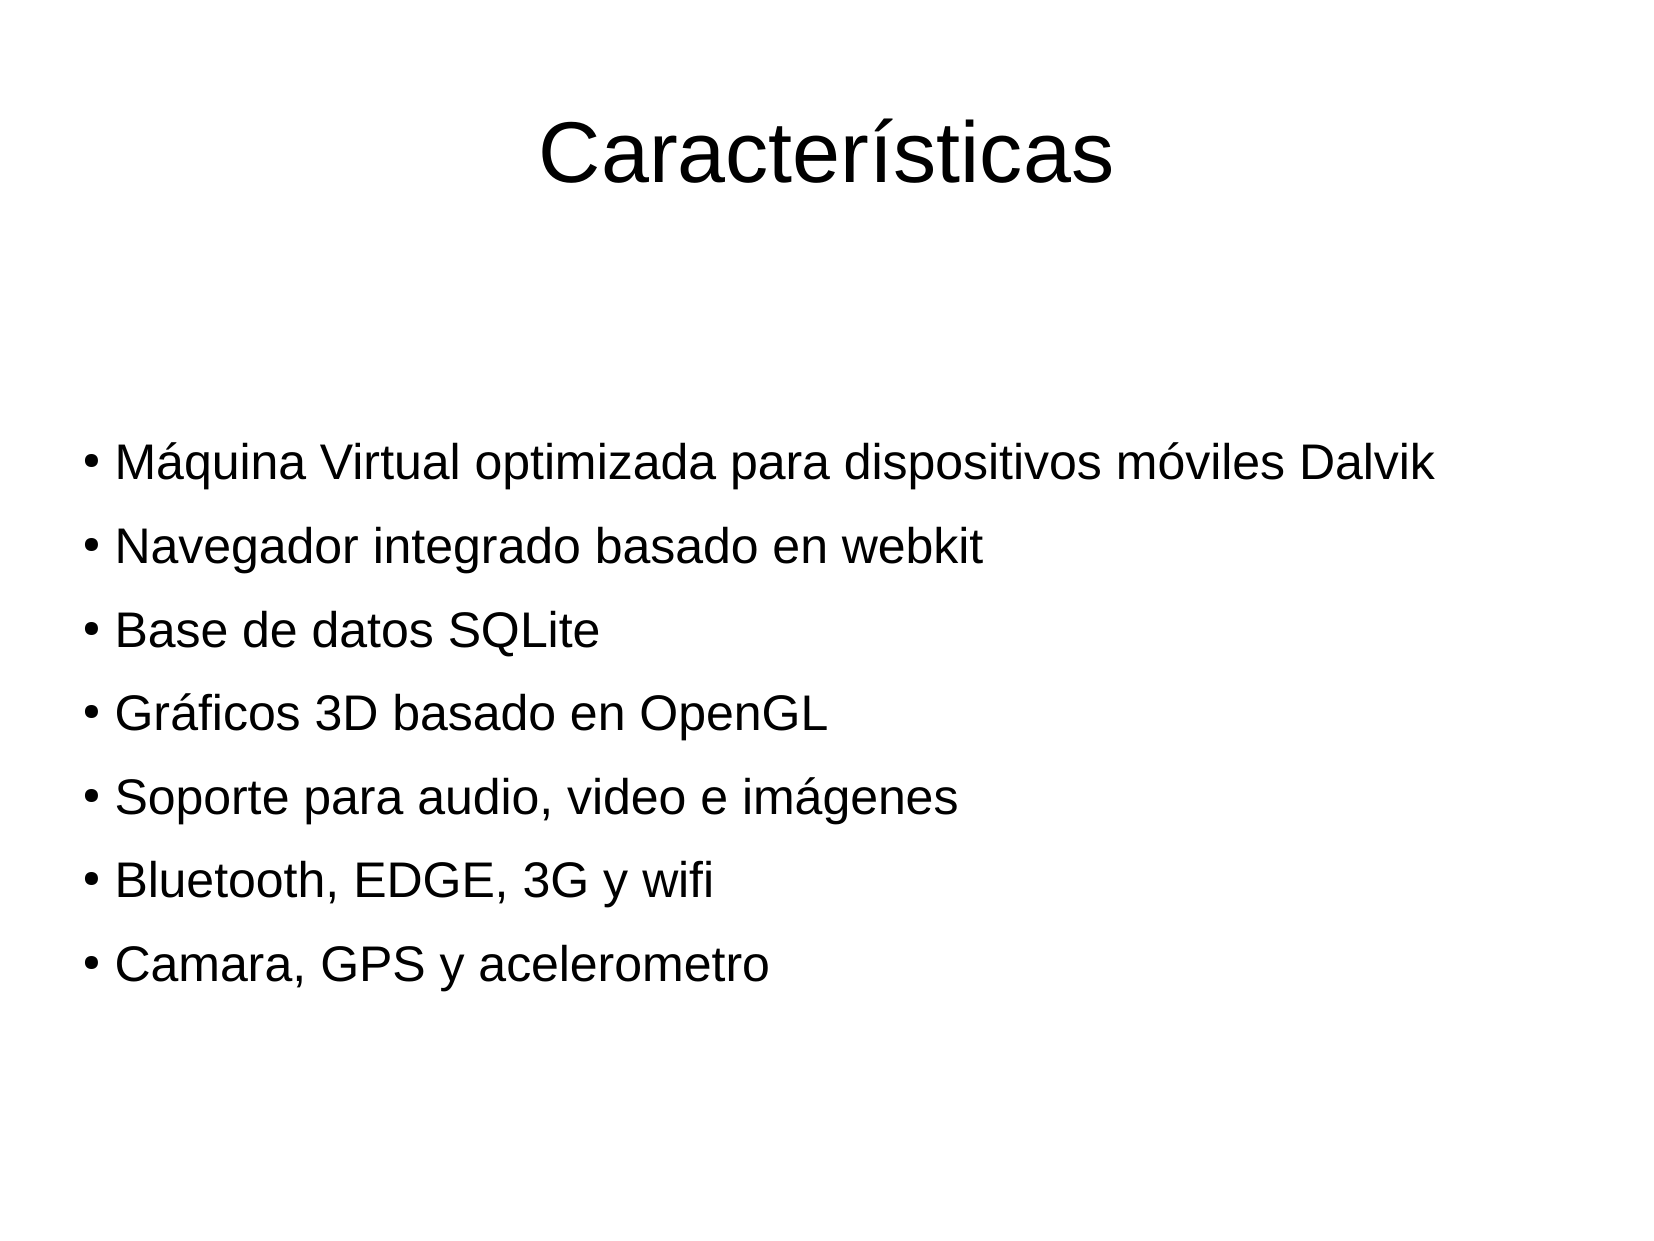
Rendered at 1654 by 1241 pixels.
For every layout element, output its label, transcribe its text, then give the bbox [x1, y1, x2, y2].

subtitle Máquina Virtual optimizada para dispositivos móviles Dalvik Navegador integrado basado en webkit Base de datos SQLite Gráficos 3D basado en OpenGL Soporte para audio, video e imágenes Bluetooth, EDGE, 3G y wifi Camara, GPS y acelerometro [82, 290, 1571, 1109]
title Características [82, 49, 1571, 257]
